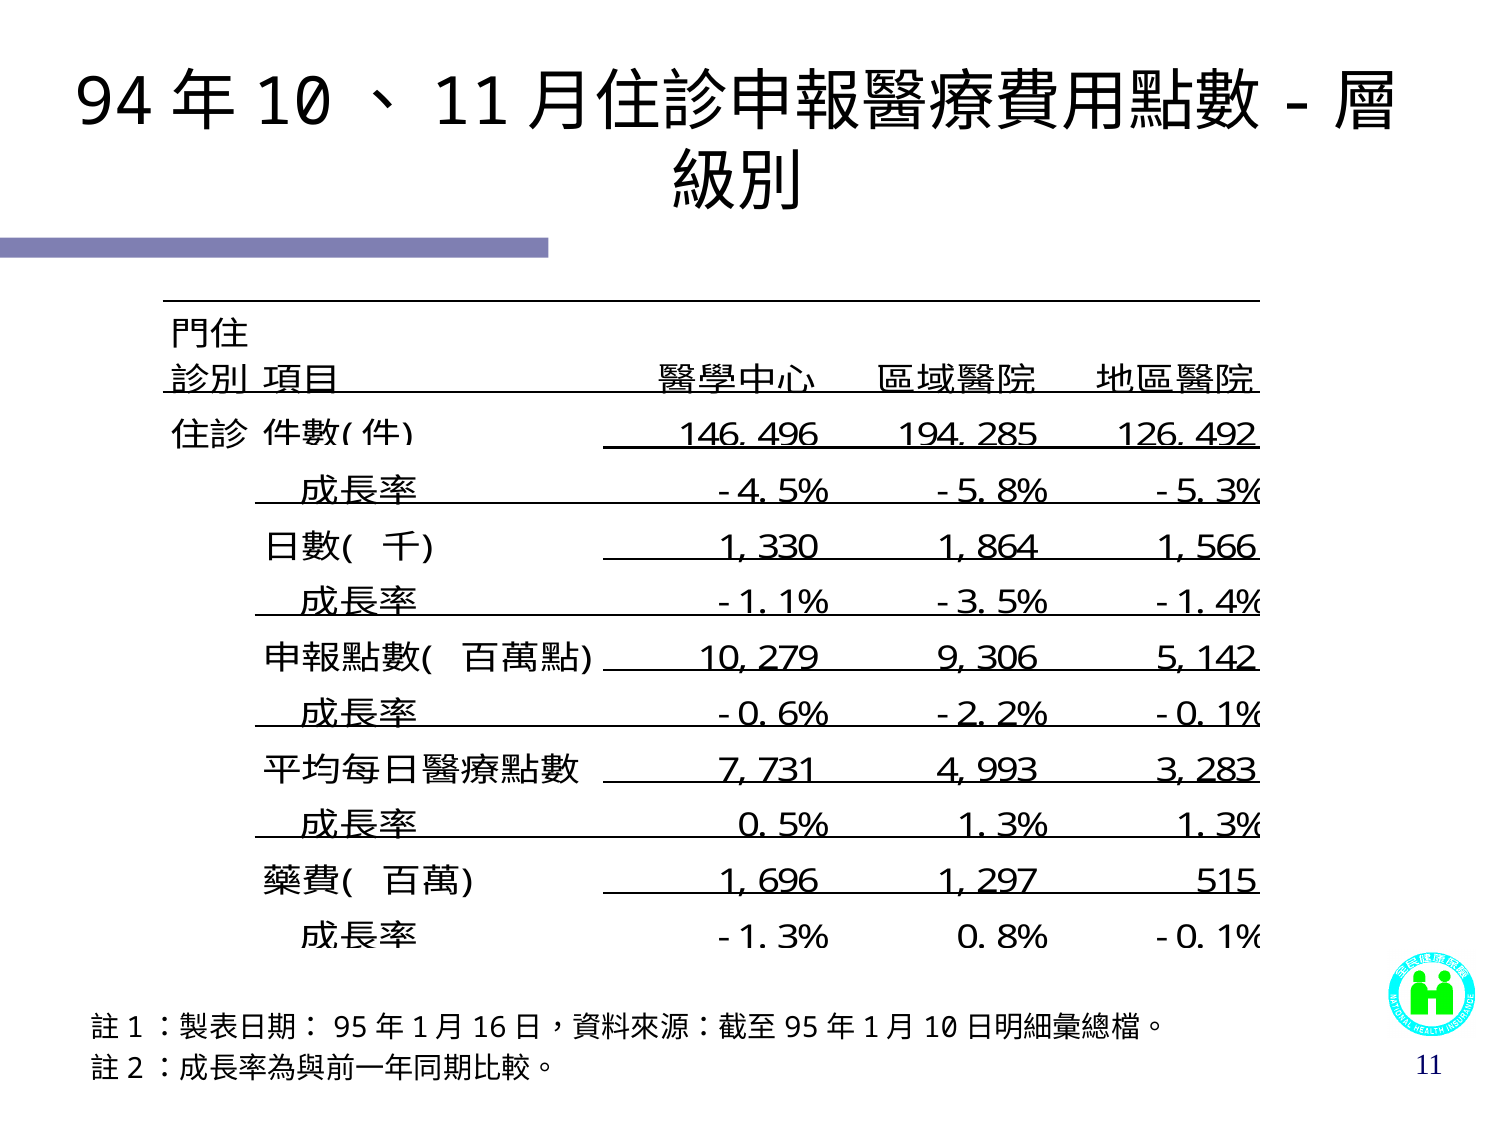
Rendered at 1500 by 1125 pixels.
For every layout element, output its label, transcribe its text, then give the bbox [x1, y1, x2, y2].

text_box 註1：製表日期：95年1月16日，資料來源：截至95年1月10日明細彙總檔。 註2：成長率為與前一年同期比較。 [75, 999, 1338, 1092]
chart [162, 299, 1263, 951]
title 94年10、11月住診申報醫療費用點數-層級別 [50, 37, 1426, 225]
text_box [1400, 1037, 1476, 1125]
